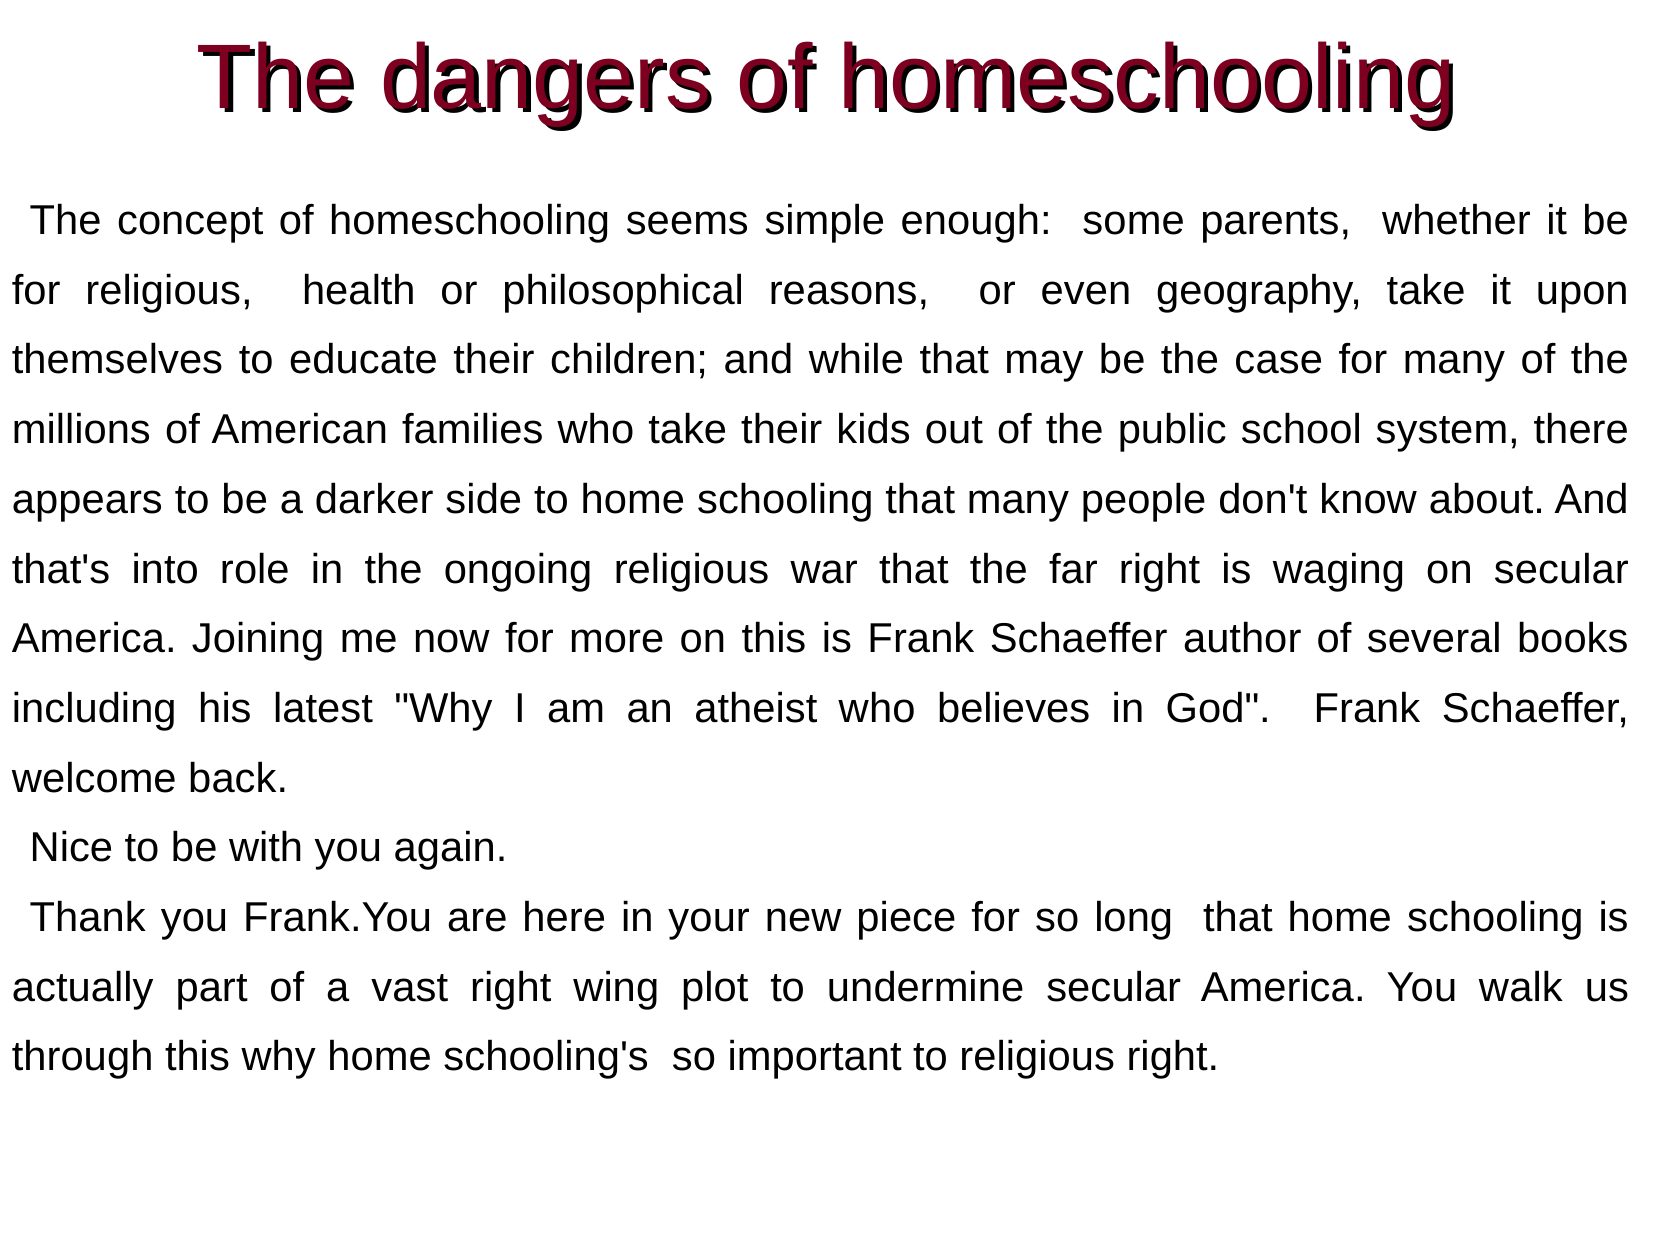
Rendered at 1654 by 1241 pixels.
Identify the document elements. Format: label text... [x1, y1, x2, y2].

subtitle The concept of homeschooling seems simple enough: some parents, whether it be for religious, health or philosophical reasons, or even geography, take it upon themselves to educate their children; and while that may be the case for many of the millions of American families who take their kids out of the public school system, there appears to be a darker side to home schooling that many people don't know about. And that's into role in the ongoing religious war that the far right is waging on secular America. Joining me now for more on this is Frank Schaeffer author of several books including his latest "Why I am an atheist who believes in God". Frank Schaeffer, welcome back. Nice to be with you again. Thank you Frank.You are here in your new piece for so long that home schooling is actually part of a vast right wing plot to undermine secular America. You walk us through this why home schooling's so important to religious right. [11, 129, 1630, 1217]
title The dangers of homeschooling [82, 0, 1571, 129]
